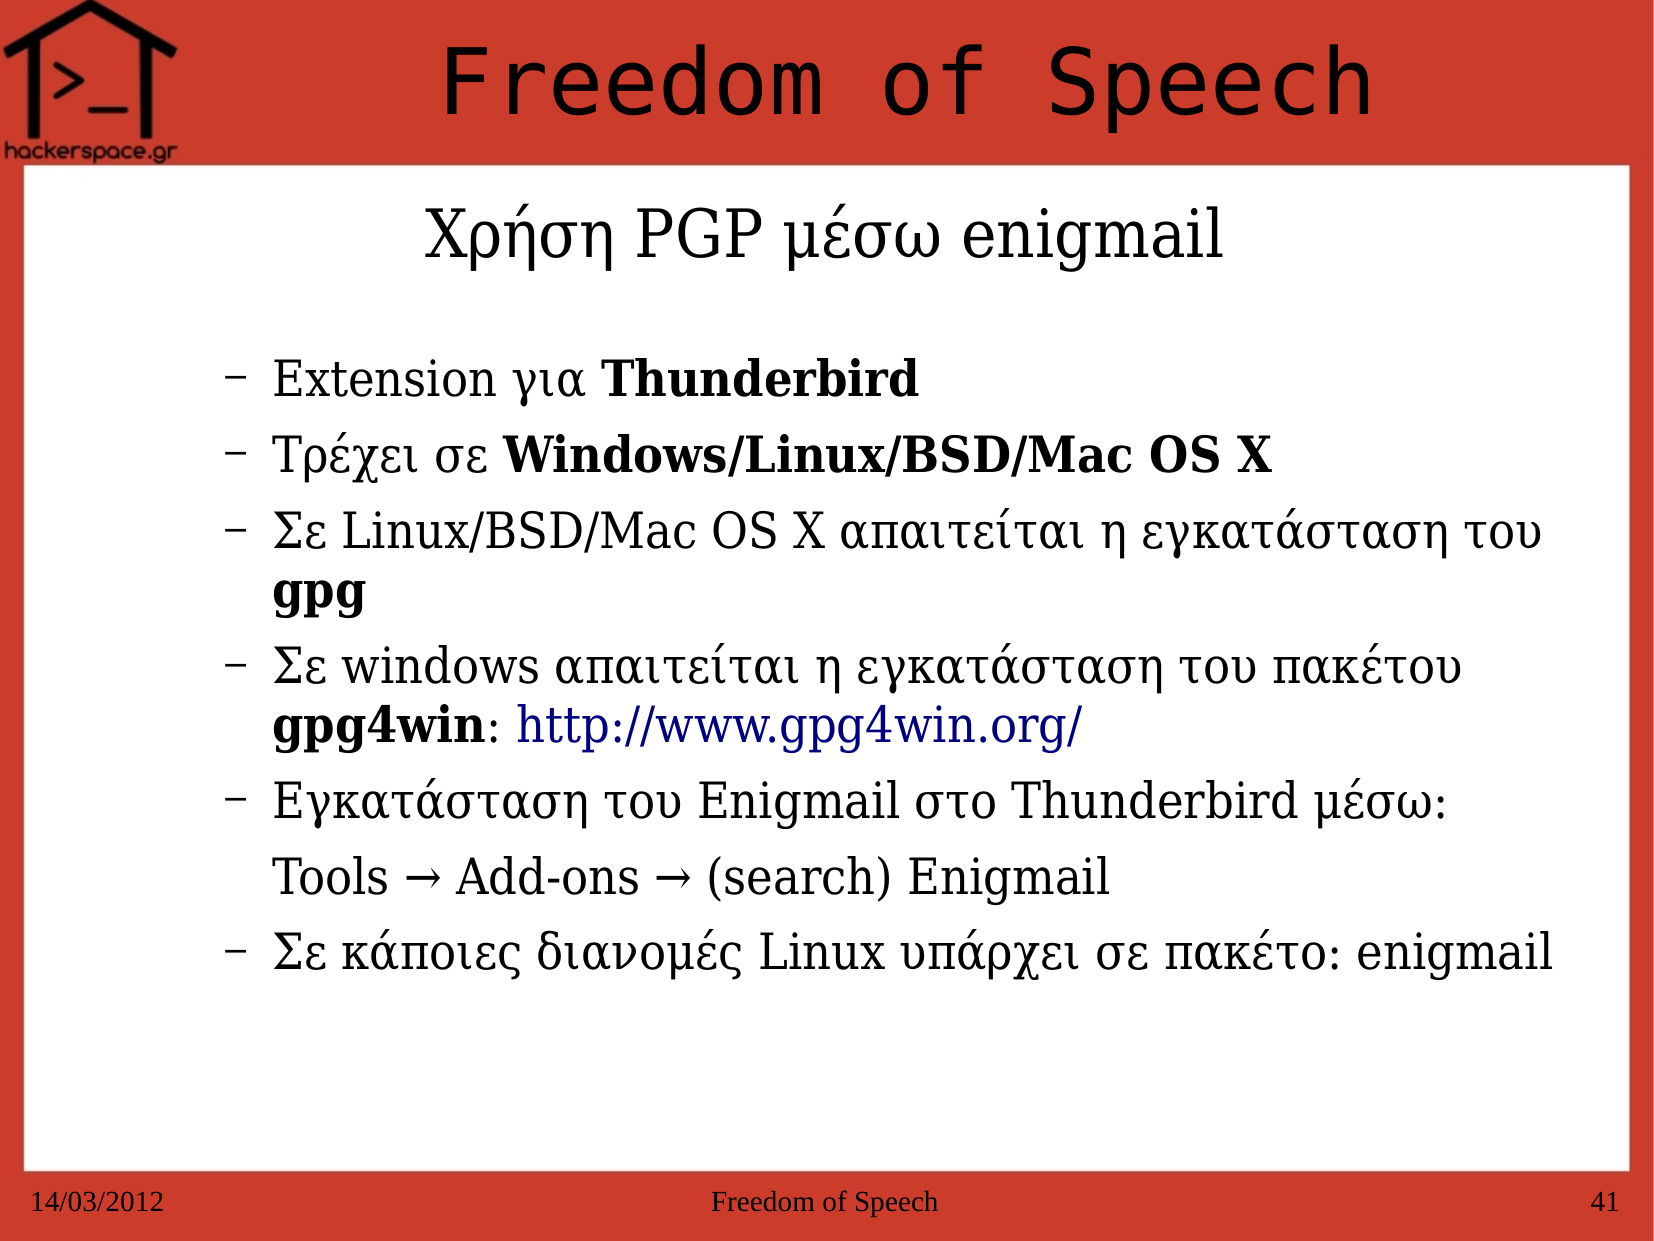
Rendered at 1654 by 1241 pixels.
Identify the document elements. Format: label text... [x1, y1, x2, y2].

picture [0, 0, 1654, 1241]
title Freedom of Speech [195, 15, 1621, 151]
list Χρήση PGP μέσω enigmail Extension για Thunderbird Τρέχει σε Windows/Linux/BSD/Mac OS X Σε Linux/BSD/Mac OS X απαιτείται η εγκατάσταση του gpg Σε windows απαιτείται η εγκατάσταση του πακέτου gpg4win: http://www.gpg4win.org/ Εγκατάσταση του Enigmail στο Thunderbird μέσω: Tools → Add-ons → (search) Enigmail Σε κάποιες διανομές Linux υπάρχει σε πακέτο: enigmail [60, 195, 1591, 1141]
